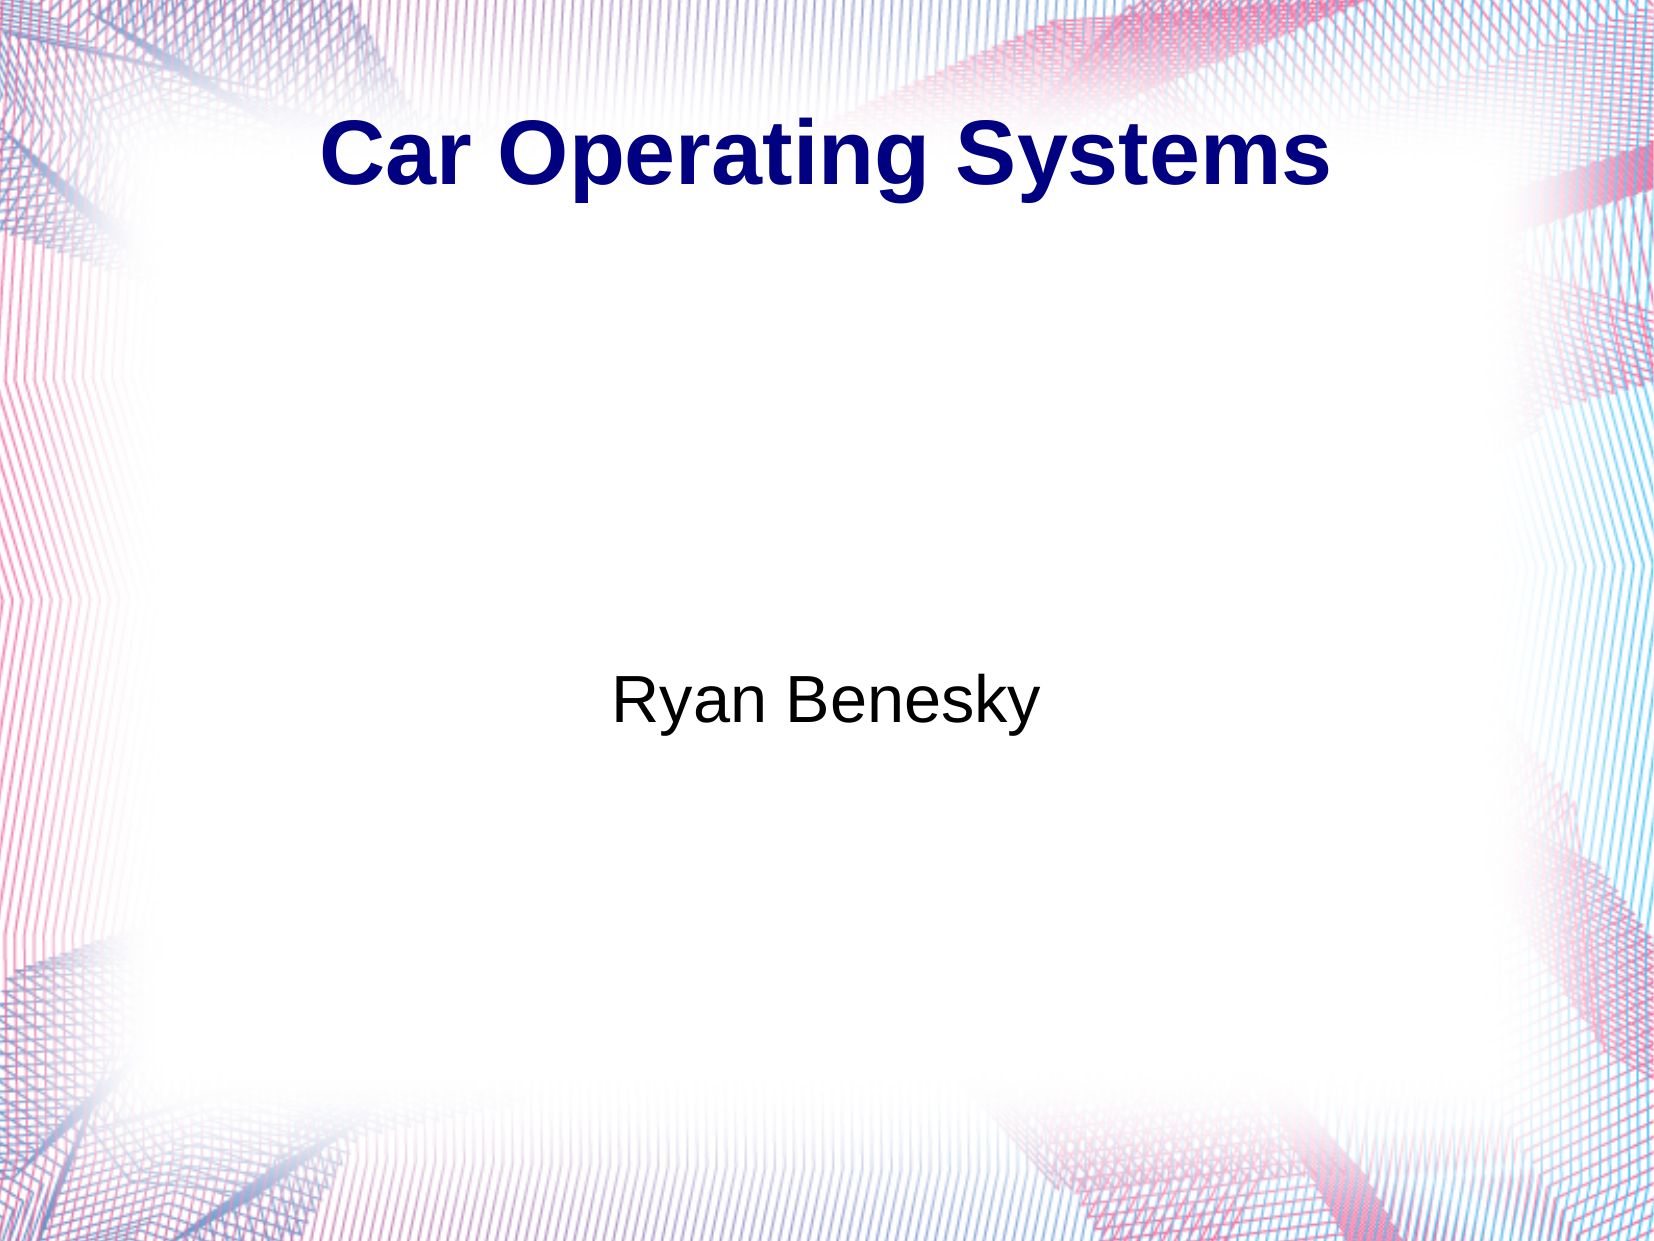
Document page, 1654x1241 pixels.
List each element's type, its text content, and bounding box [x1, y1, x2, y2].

subtitle Ryan Benesky [82, 290, 1571, 1109]
title Car Operating Systems [82, 49, 1571, 257]
picture [0, 0, 1654, 1241]
